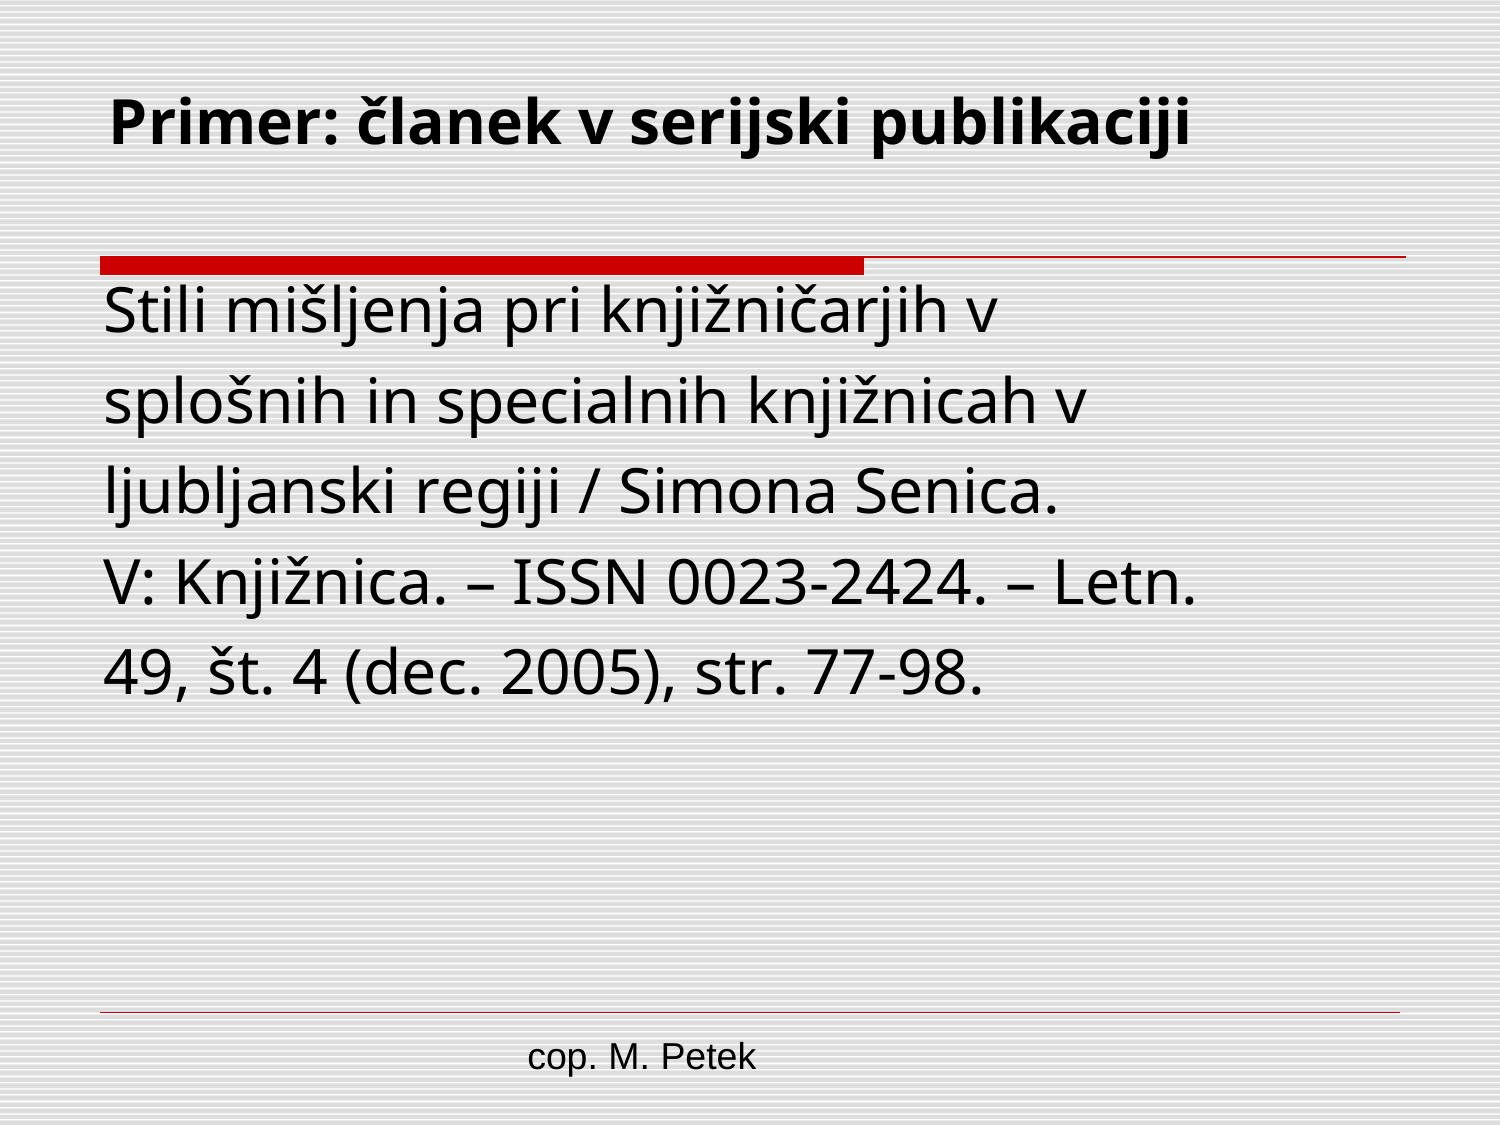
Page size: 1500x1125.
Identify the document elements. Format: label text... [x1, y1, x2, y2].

picture [0, 0, 1500, 1125]
title Primer: članek v serijski publikaciji [94, 0, 1407, 250]
list Stili mišljenja pri knjižničarjih v splošnih in specialnih knjižnicah v ljubljanski regiji / Simona Senica. V: Knjižnica. – ISSN 0023-2424. – Letn. 49, št. 4 (dec. 2005), str. 77-98. [88, 262, 1436, 894]
